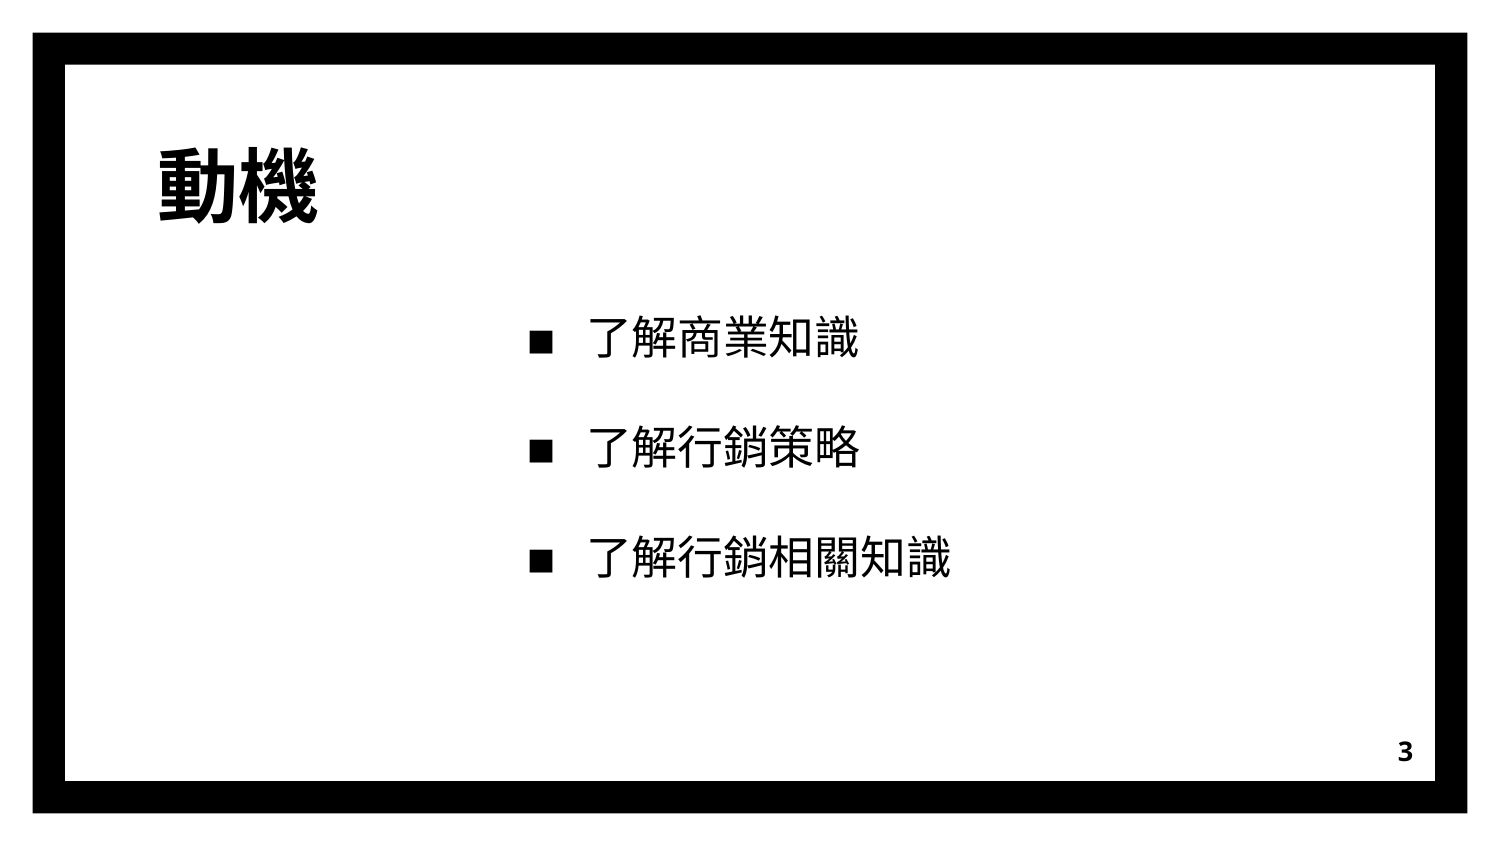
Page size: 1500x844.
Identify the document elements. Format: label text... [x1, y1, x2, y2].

list 了解商業知識 了解行銷策略 了解行銷相關知識 [496, 238, 1159, 605]
slide_number 1 [1338, 720, 1429, 786]
title 動機 [142, 106, 403, 249]
